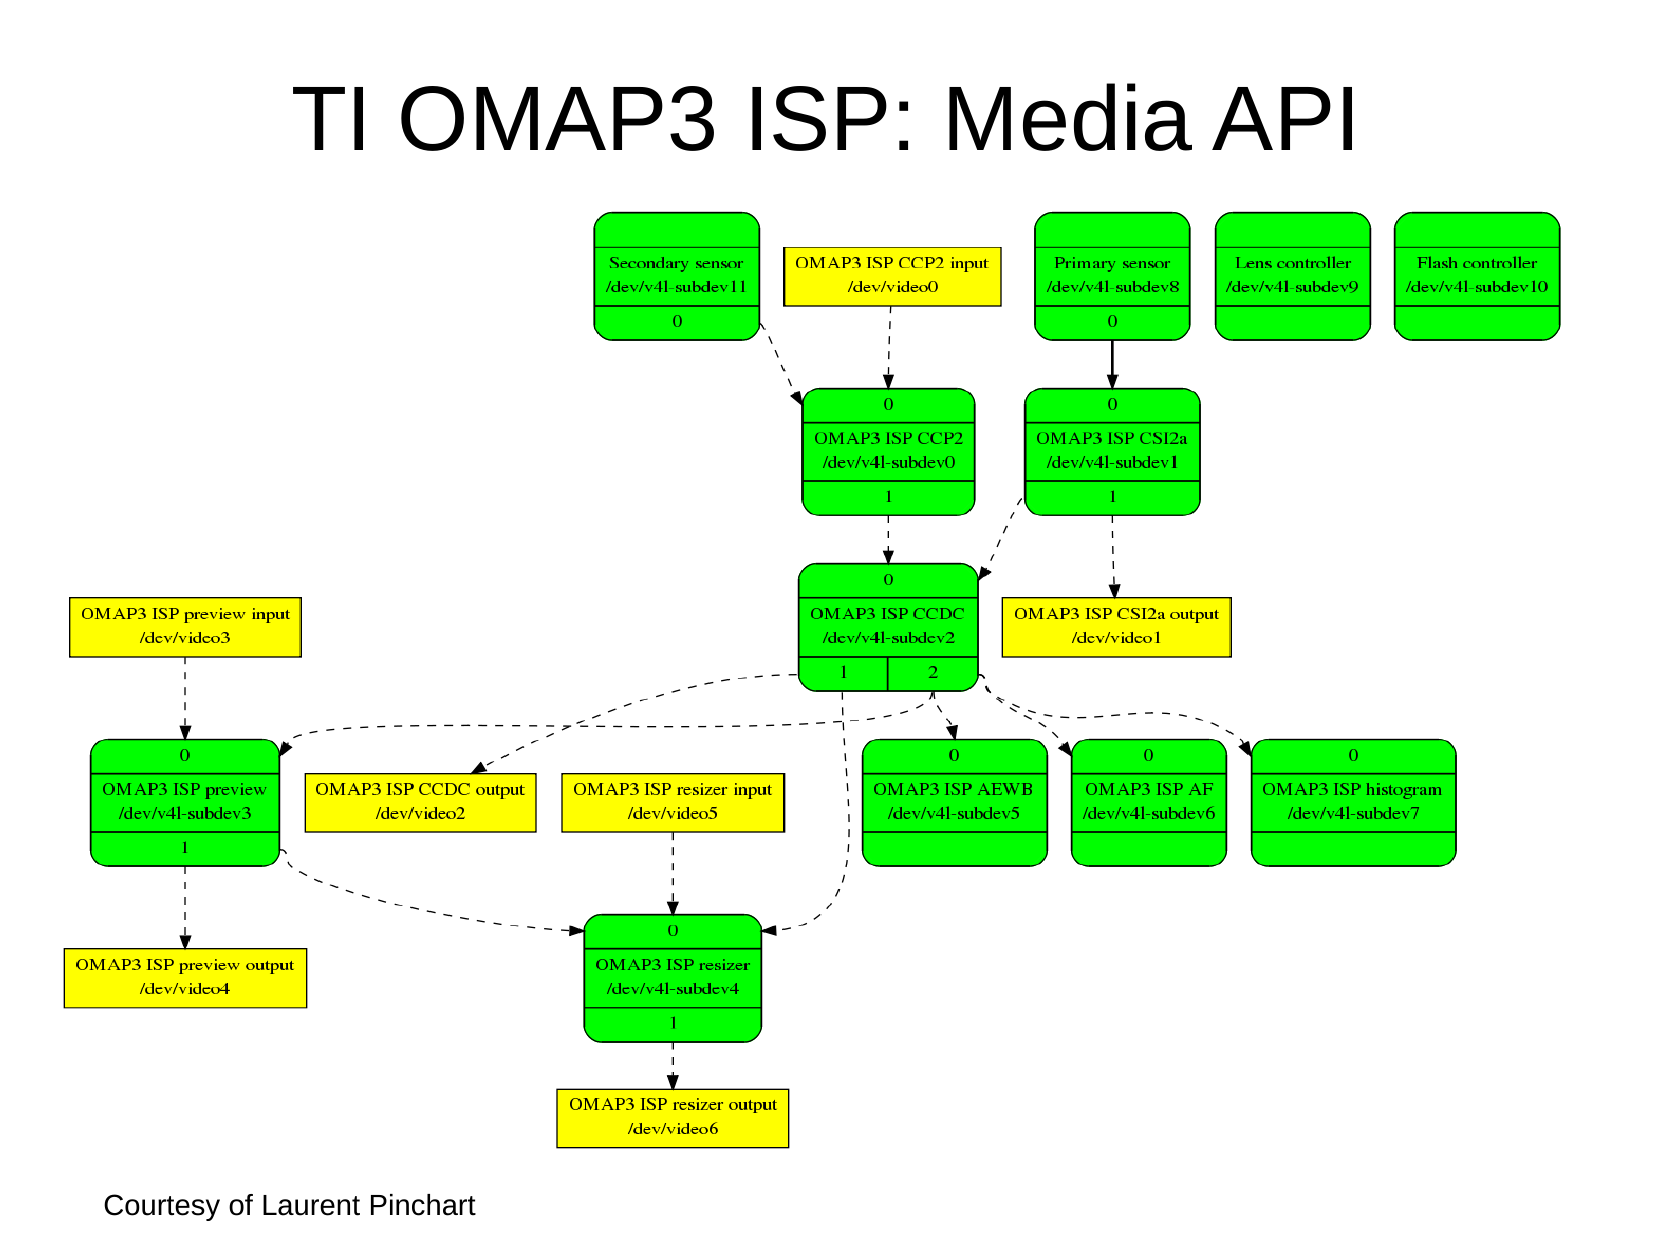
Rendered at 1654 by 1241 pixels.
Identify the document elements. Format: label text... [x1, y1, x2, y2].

text_box Courtesy of Laurent Pinchart [88, 1181, 650, 1229]
title TI OMAP3 ISP: Media API [82, 49, 1571, 188]
picture [59, 206, 1565, 1152]
